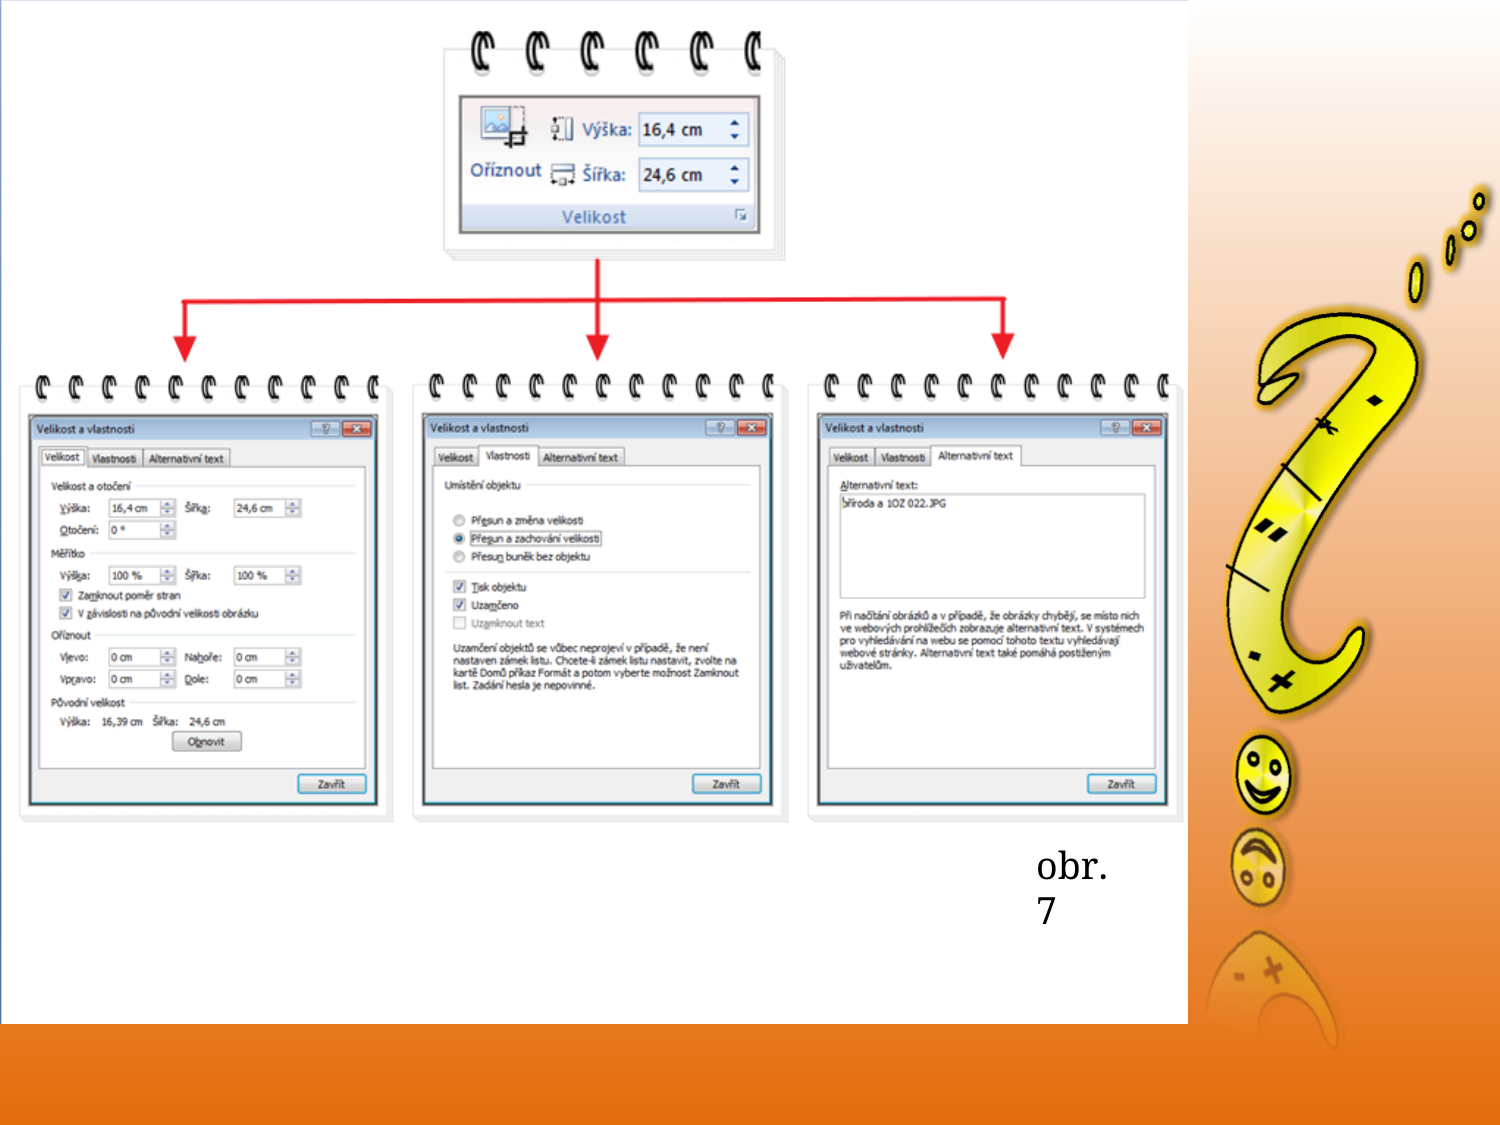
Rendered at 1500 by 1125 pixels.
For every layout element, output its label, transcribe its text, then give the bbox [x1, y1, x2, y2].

text_box obr. 7 [1021, 834, 1152, 940]
picture [0, 0, 1500, 1125]
